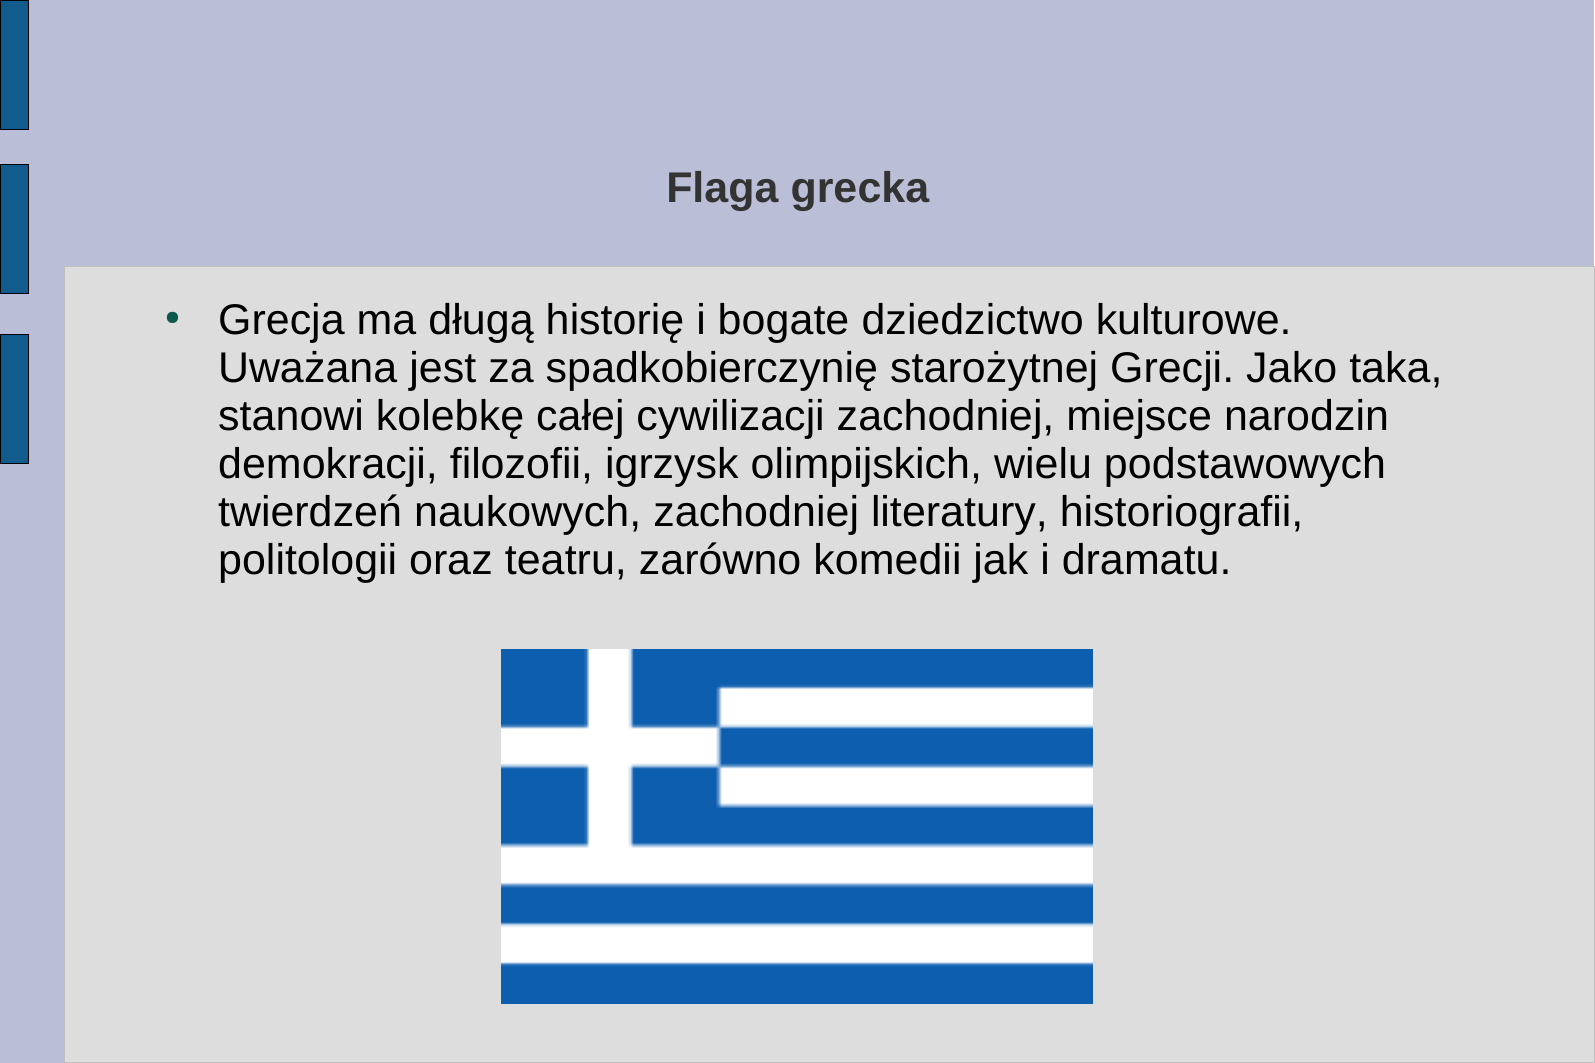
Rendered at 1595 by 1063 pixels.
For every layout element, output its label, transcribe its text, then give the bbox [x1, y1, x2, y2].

picture [501, 649, 1093, 1004]
list Grecja ma długą historię i bogate dziedzictwo kulturowe. Uważana jest za spadkobierczynię starożytnej Grecji. Jako taka, stanowi kolebkę całej cywilizacji zachodniej, miejsce narodzin demokracji, filozofii, igrzysk olimpijskich, wielu podstawowych twierdzeń naukowych, zachodniej literatury, historiografii, politologii oraz teatru, zarówno komedii jak i dramatu. [147, 295, 1479, 966]
title Flaga grecka [117, 98, 1479, 276]
